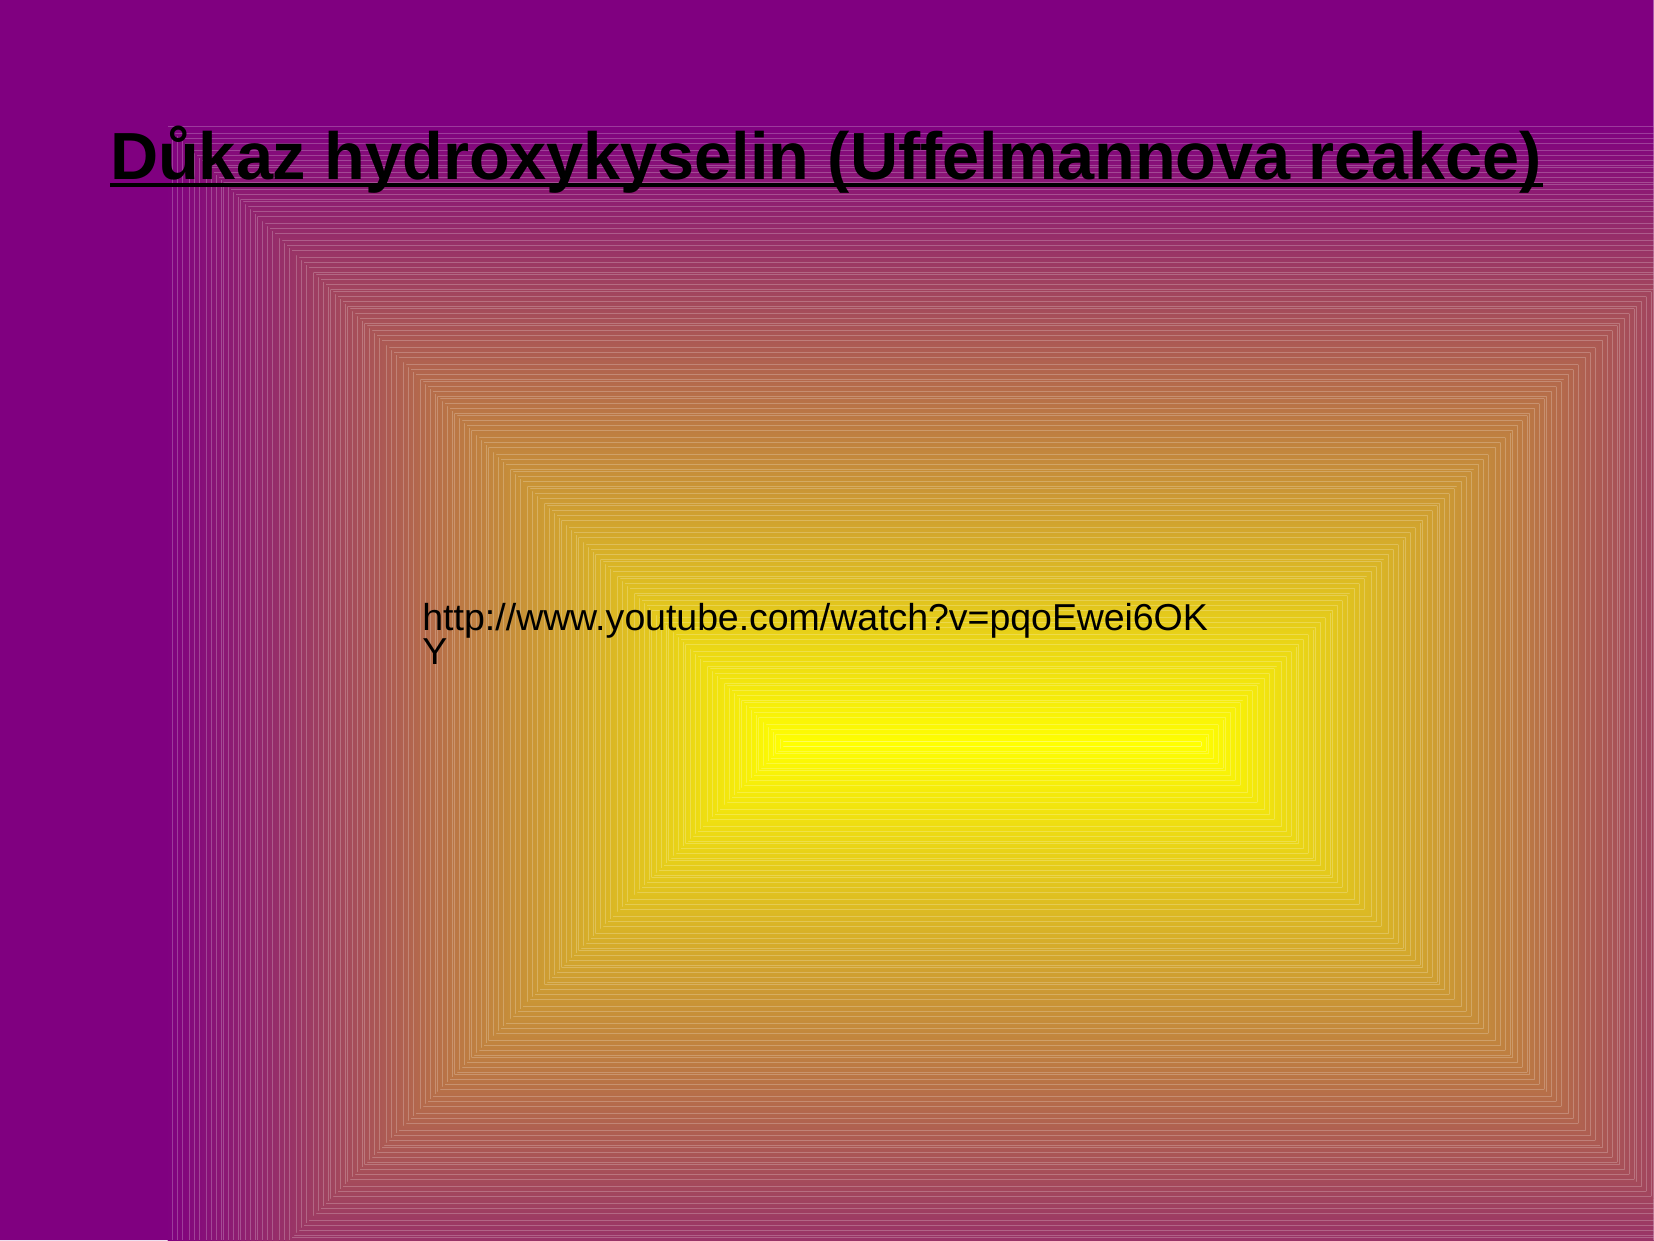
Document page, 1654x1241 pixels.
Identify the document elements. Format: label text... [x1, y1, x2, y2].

text_box http://www.youtube.com/watch?v=pqoEwei6OKY [407, 589, 1244, 688]
title Důkaz hydroxykyselin (Uffelmannova reakce) [82, 49, 1571, 257]
